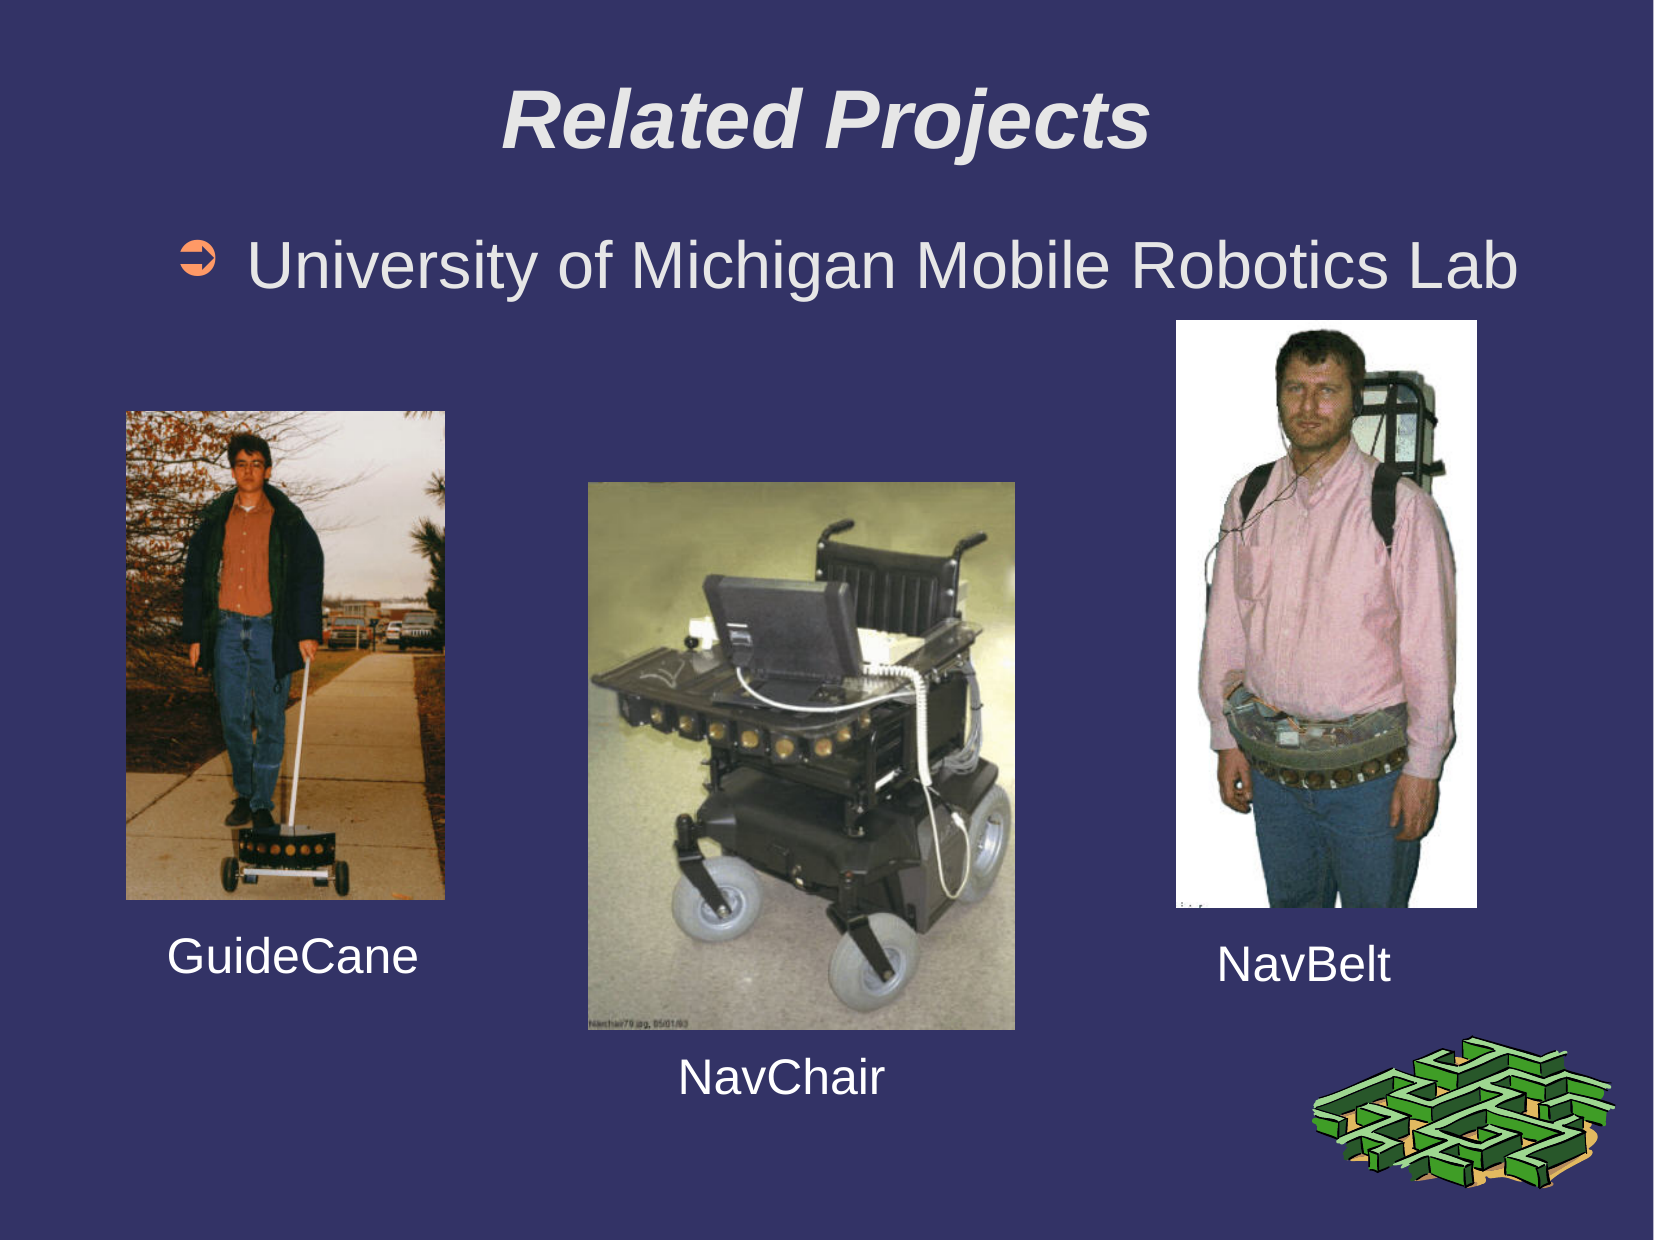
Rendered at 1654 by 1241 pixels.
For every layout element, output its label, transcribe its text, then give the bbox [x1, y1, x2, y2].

list University of Michigan Mobile Robotics Lab [151, 232, 1543, 1014]
text_box NavChair [663, 1045, 901, 1113]
title Related Projects [121, 19, 1534, 227]
picture [1176, 320, 1477, 908]
picture [588, 482, 1015, 1030]
text_box NavBelt [1201, 932, 1407, 1000]
picture [126, 411, 445, 900]
text_box GuideCane [151, 924, 435, 992]
